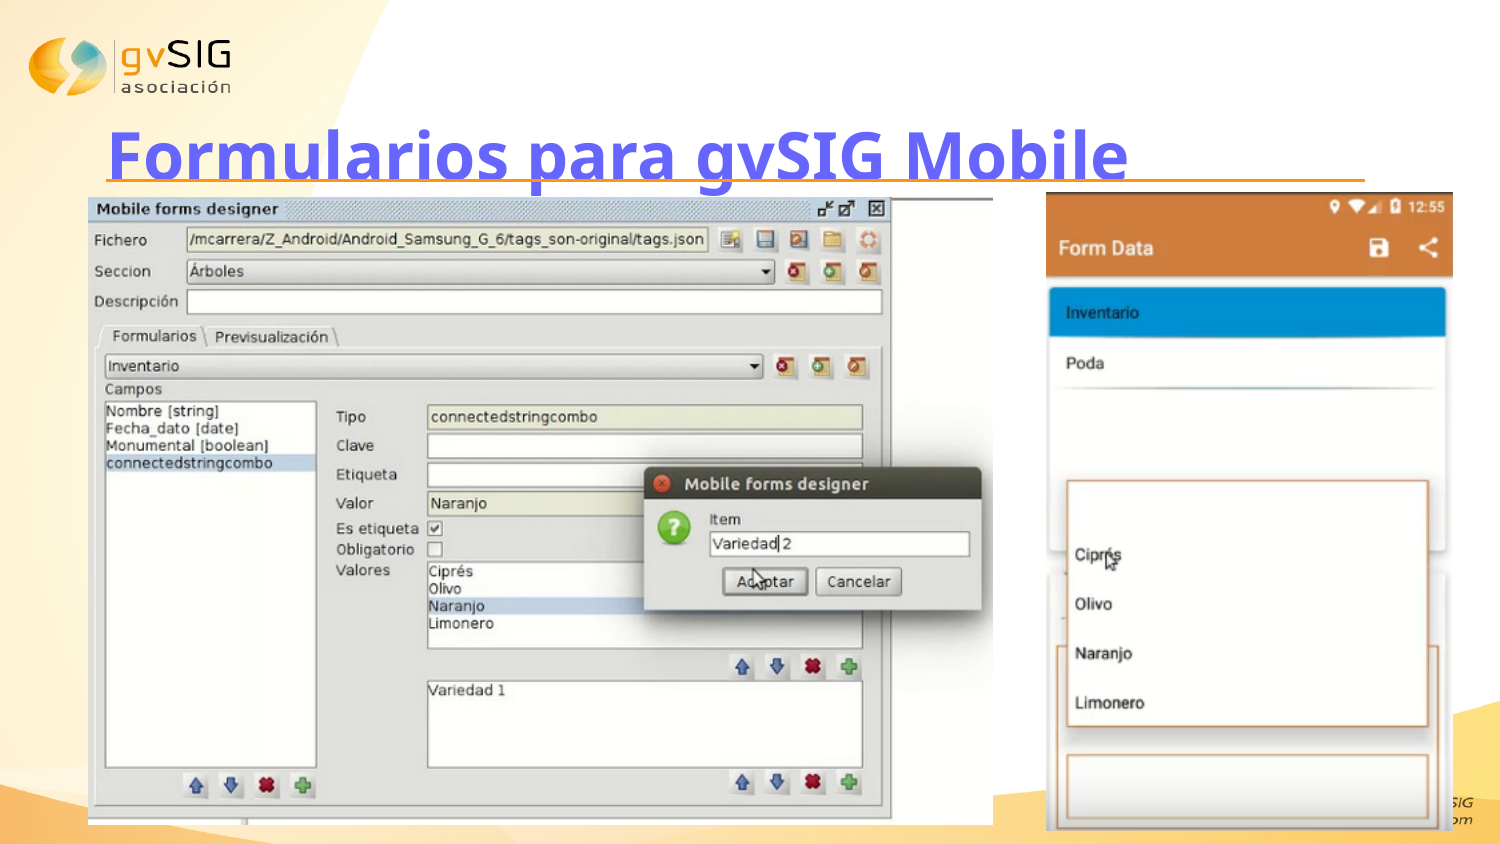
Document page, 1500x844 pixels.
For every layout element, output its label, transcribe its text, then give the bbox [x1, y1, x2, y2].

picture [0, 0, 1500, 844]
title Formularios para gvSIG Mobile [106, 115, 1457, 193]
